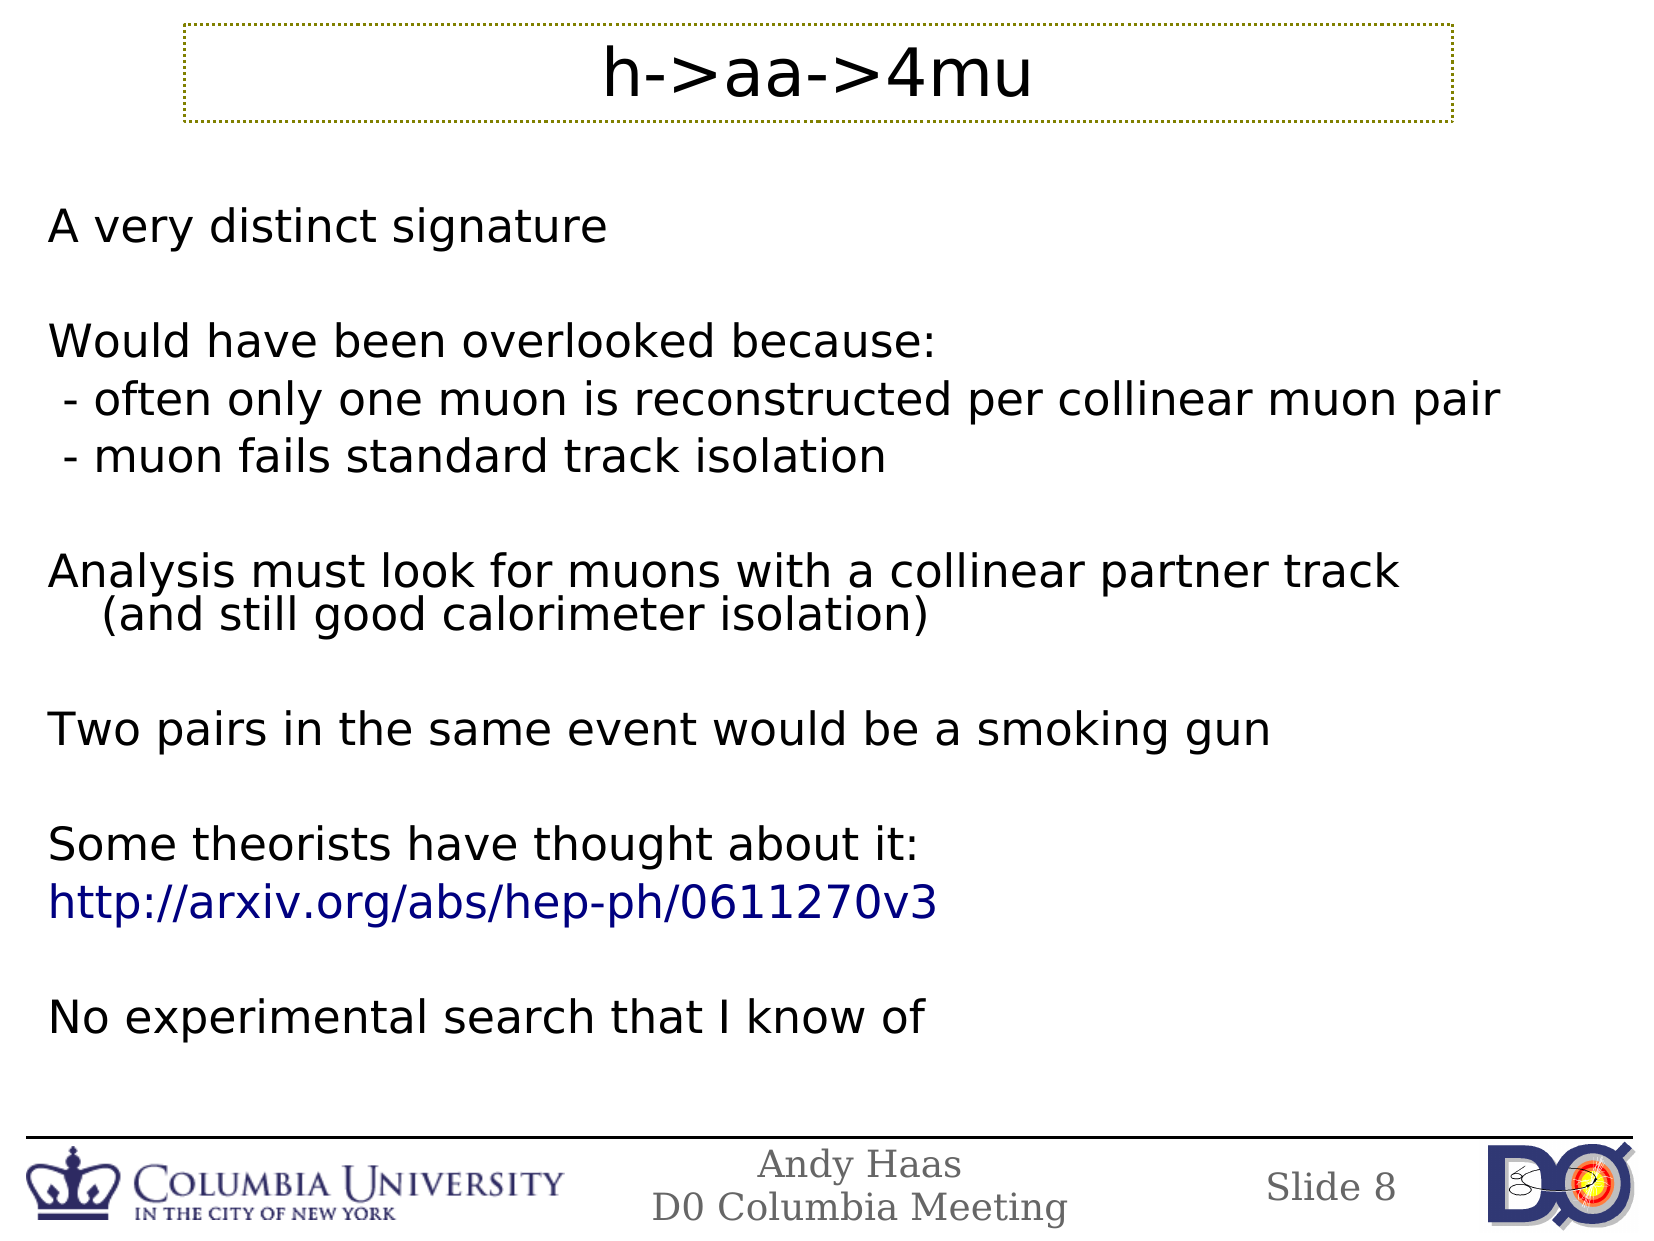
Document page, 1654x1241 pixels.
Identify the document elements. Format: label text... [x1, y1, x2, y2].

picture [26, 1146, 565, 1220]
picture [1479, 1140, 1639, 1233]
list A very distinct signature Would have been overlooked because: - often only one muon is reconstructed per collinear muon pair - muon fails standard track isolation Analysis must look for muons with a collinear partner track (and still good calorimeter isolation) Two pairs in the same event would be a smoking gun Some theorists have thought about it: http://arxiv.org/abs/hep-ph/0611270v3 No experimental search that I know of [30, 140, 1600, 1125]
title h->aa->4mu [184, 24, 1453, 122]
